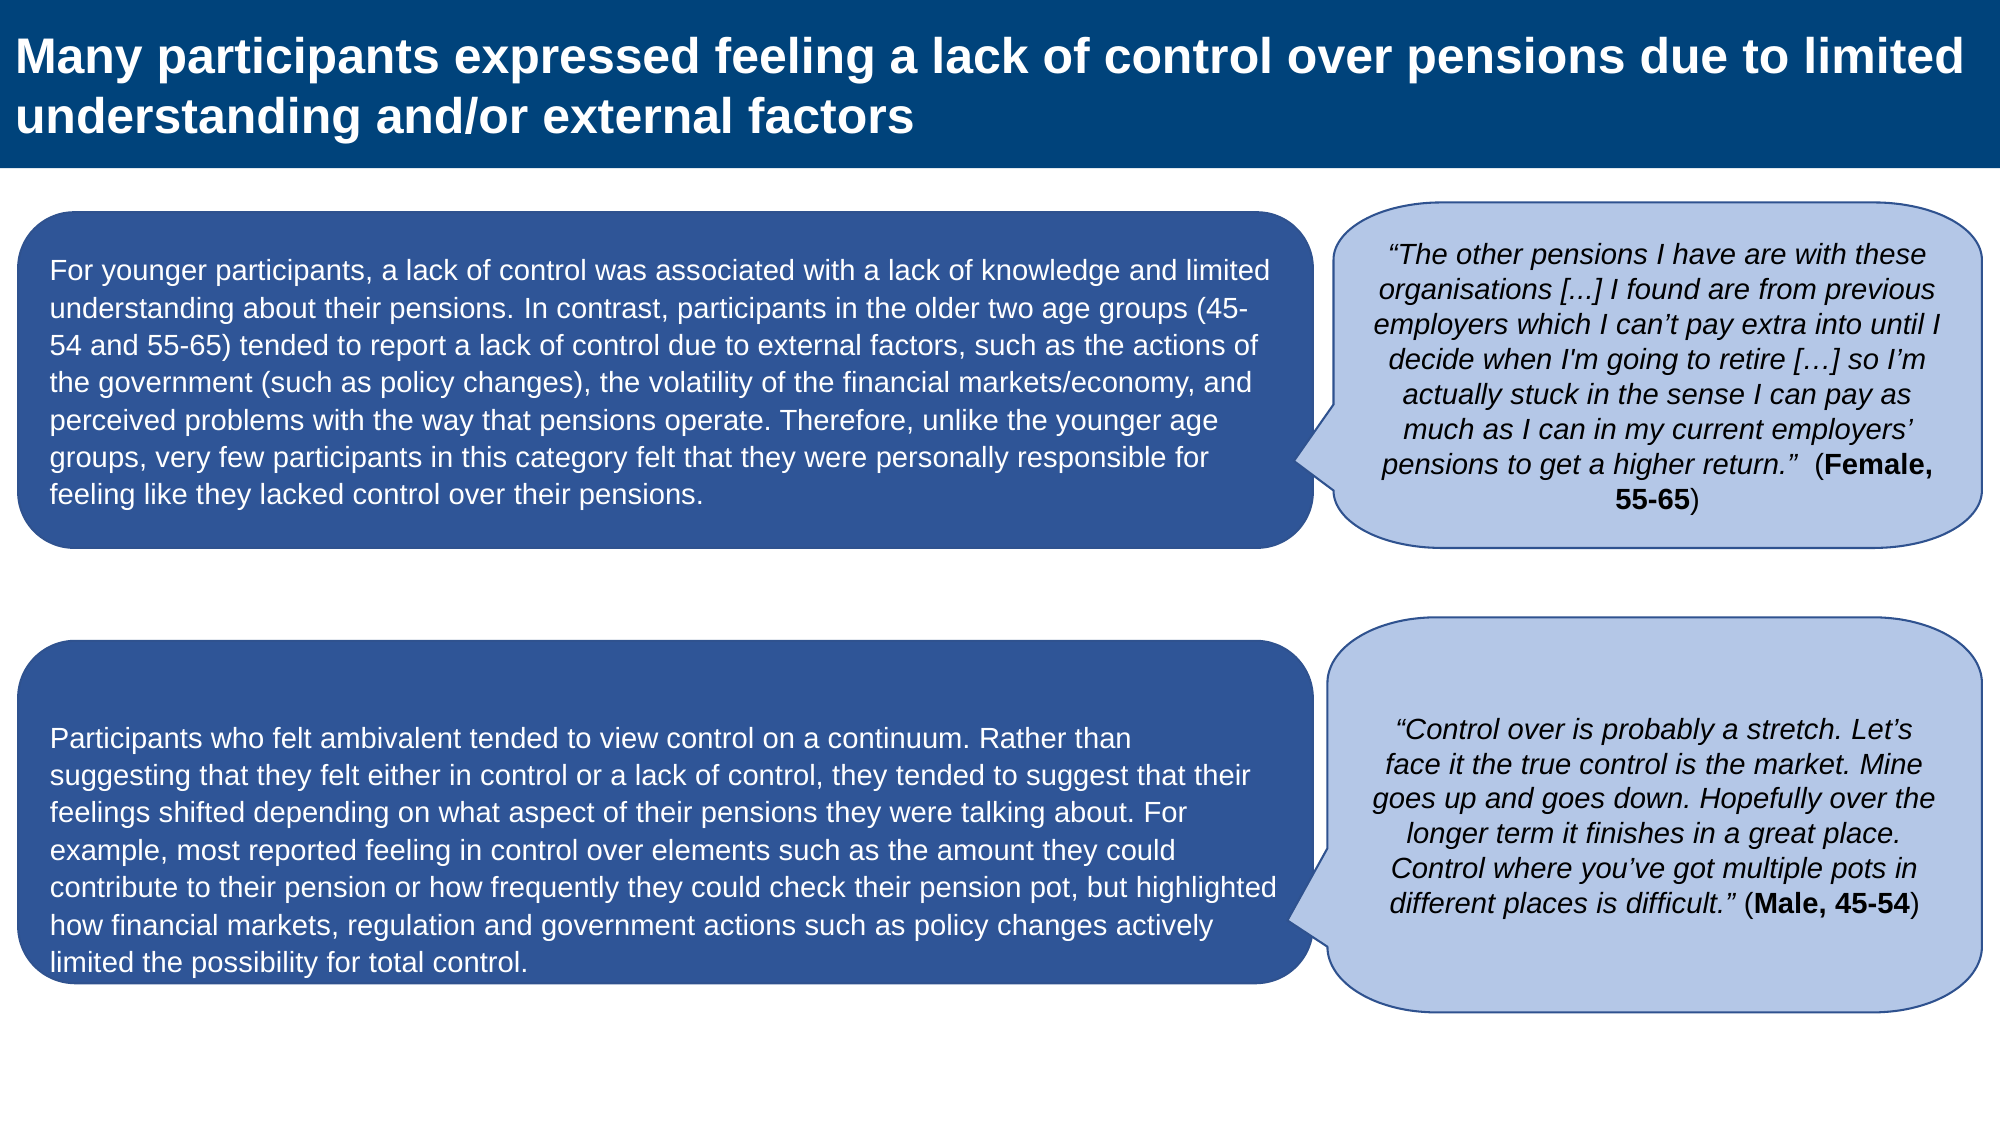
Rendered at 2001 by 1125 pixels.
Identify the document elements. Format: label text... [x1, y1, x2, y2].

title Many participants expressed feeling a lack of control over pensions due to limited understanding and/or external factors [0, 0, 2000, 169]
text_box For younger participants, a lack of control was associated with a lack of knowledge and limited understanding about their pensions. In contrast, participants in the older two age groups (45-54 and 55-65) tended to report a lack of control due to external factors, such as the actions of the government (such as policy changes), the volatility of the financial markets/economy, and perceived problems with the way that pensions operate. Therefore, unlike the younger age groups, very few participants in this category felt that they were personally responsible for feeling like they lacked control over their pensions. [18, 212, 1313, 548]
text_box “The other pensions I have are with these organisations [...] I found are from previous employers which I can’t pay extra into until I decide when I'm going to retire […] so I’m actually stuck in the sense I can pay as much as I can in my current employers’ pensions to get a higher return.” (Female, 55-65) [1293, 202, 1982, 548]
text_box “Control over is probably a stretch. Let’s face it the true control is the market. Mine goes up and goes down. Hopefully over the longer term it finishes in a great place. Control where you’ve got multiple pots in different places is difficult.” (Male, 45-54) [1287, 617, 1982, 1013]
text_box Participants who felt ambivalent tended to view control on a continuum. Rather than suggesting that they felt either in control or a lack of control, they tended to suggest that their feelings shifted depending on what aspect of their pensions they were talking about. For example, most reported feeling in control over elements such as the amount they could contribute to their pension or how frequently they could check their pension pot, but highlighted how financial markets, regulation and government actions such as policy changes actively limited the possibility for total control. [18, 640, 1313, 984]
